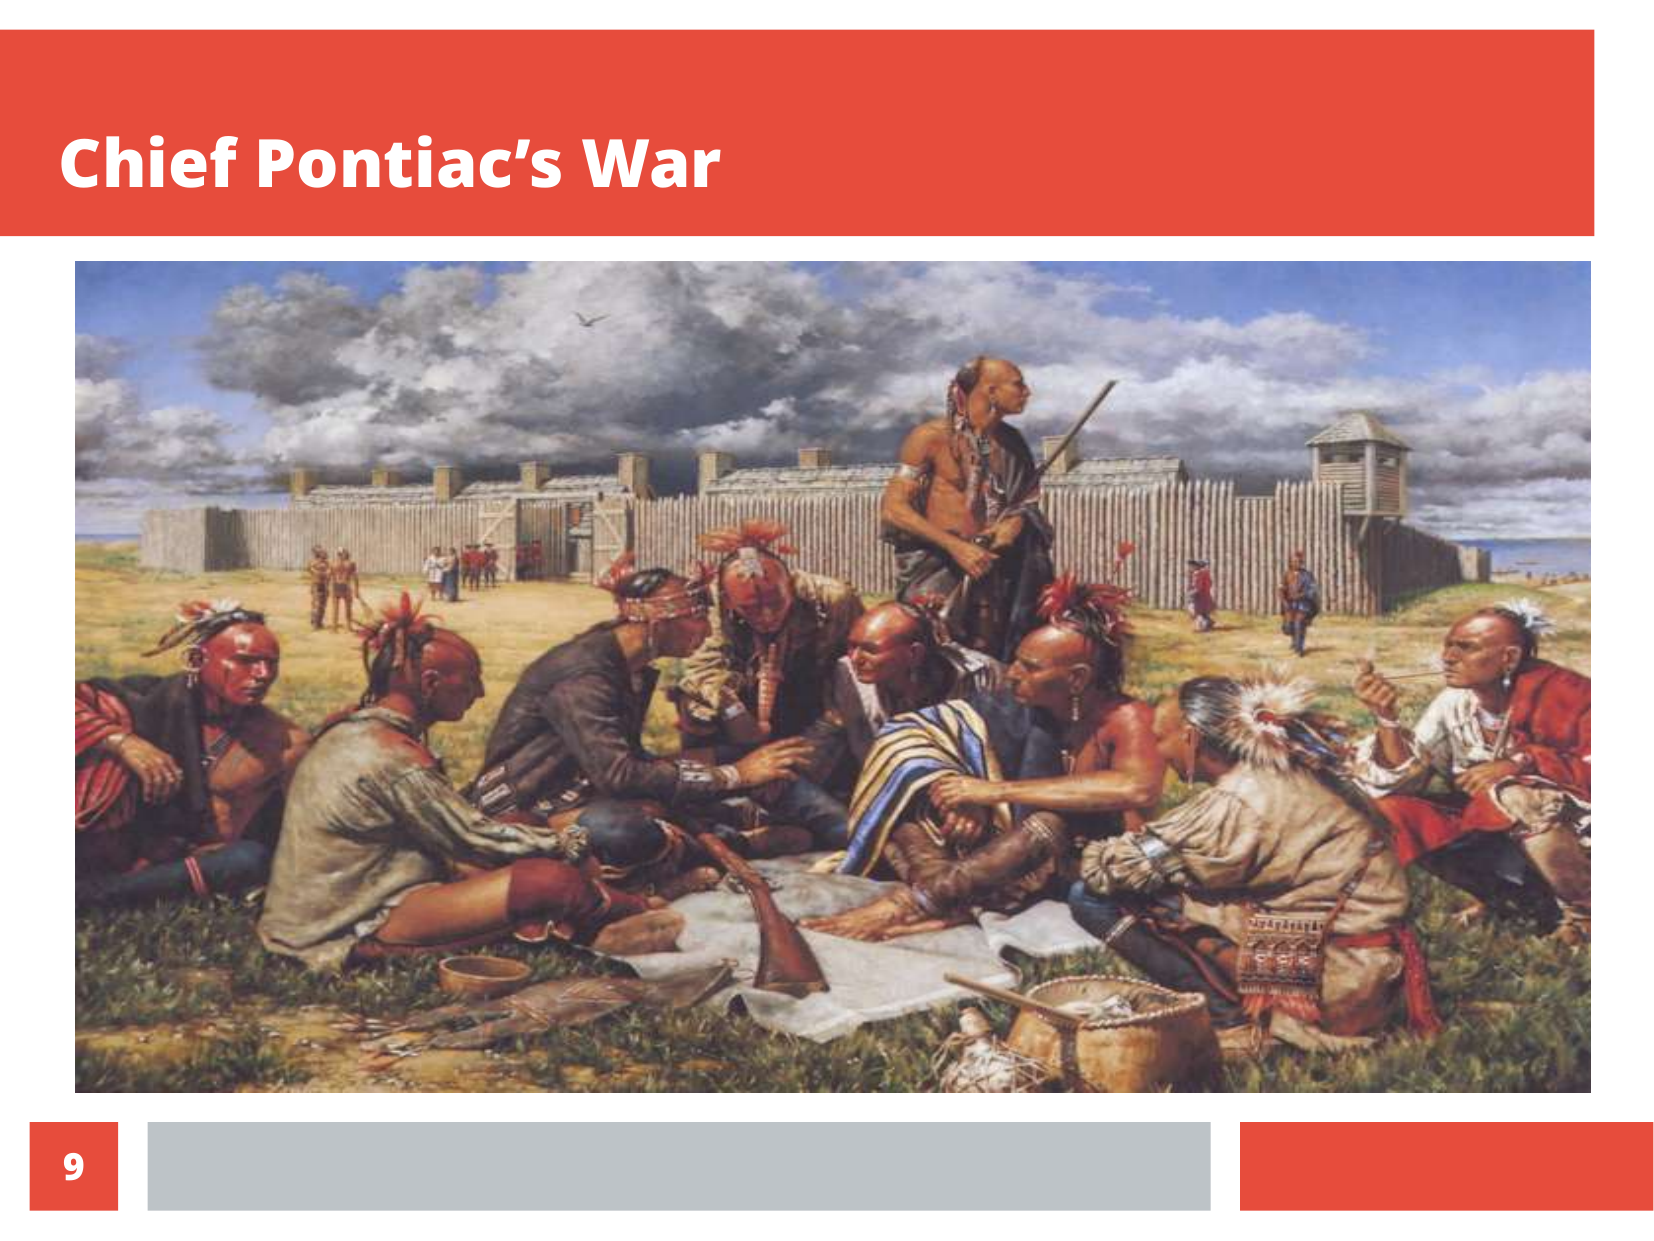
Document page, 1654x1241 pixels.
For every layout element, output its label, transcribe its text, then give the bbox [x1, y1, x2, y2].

title Chief Pontiac’s War [59, 59, 1595, 207]
picture [75, 261, 1591, 1093]
